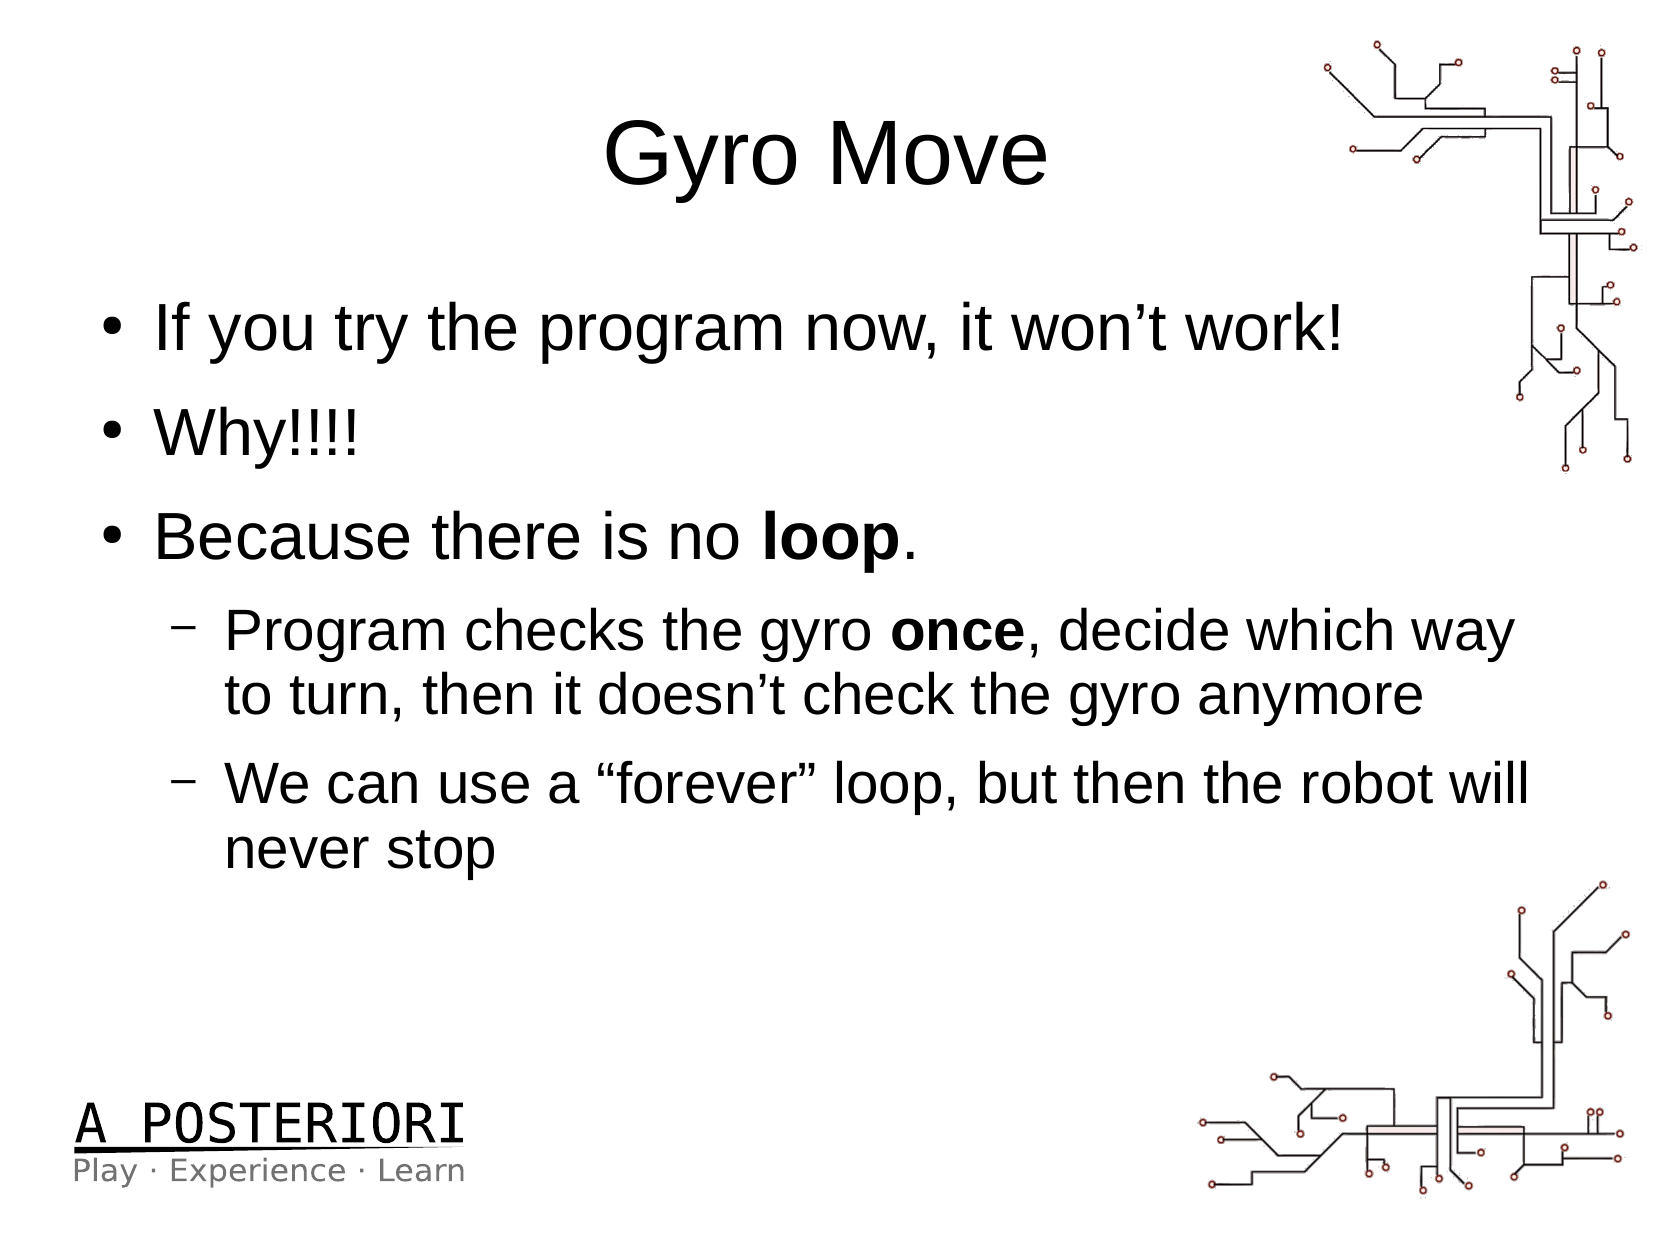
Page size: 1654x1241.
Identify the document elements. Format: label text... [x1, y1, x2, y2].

picture [1305, 35, 1643, 495]
title Gyro Move [82, 49, 1571, 257]
picture [1177, 863, 1635, 1200]
list If you try the program now, it won’t work! Why!!!! Because there is no loop. Program checks the gyro once, decide which way to turn, then it doesn’t check the gyro anymore We can use a “forever” loop, but then the robot will never stop [82, 290, 1571, 1010]
